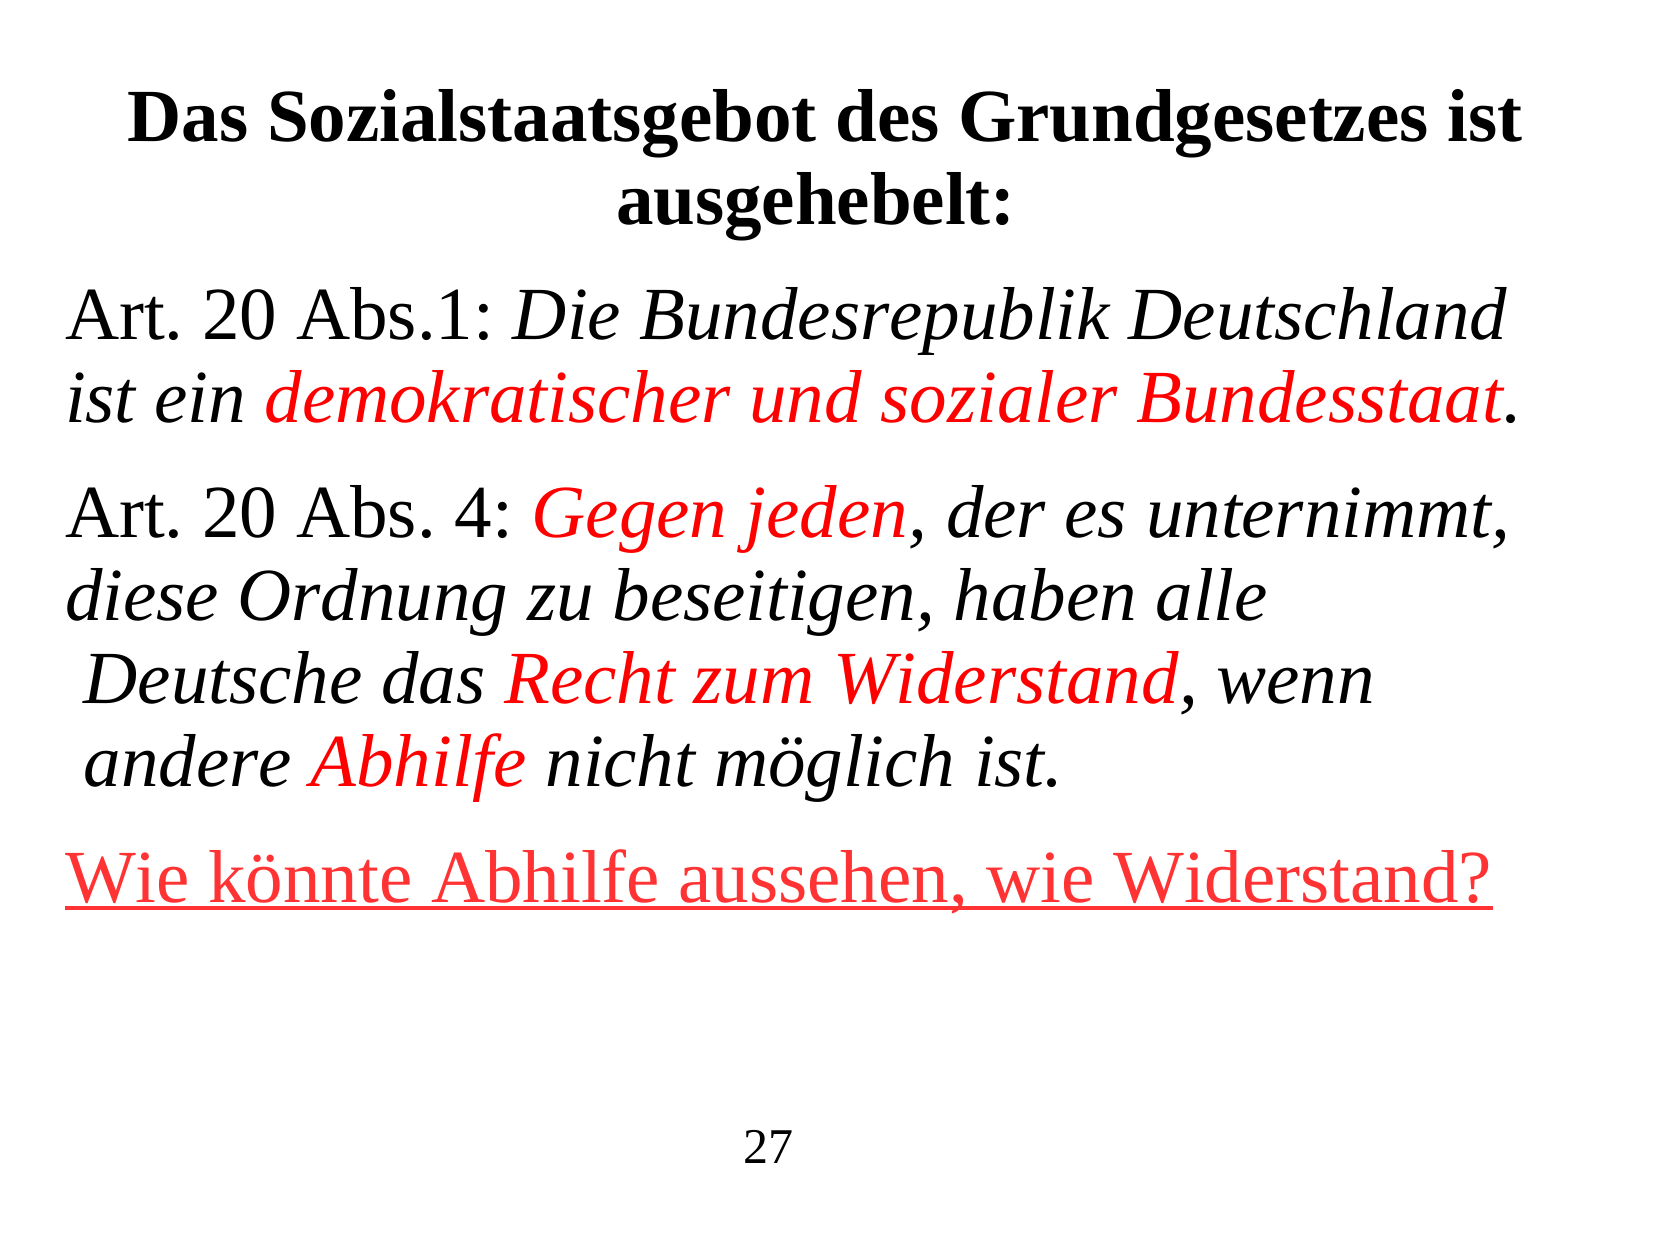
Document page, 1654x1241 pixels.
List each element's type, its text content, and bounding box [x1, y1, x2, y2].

text_box <Nummer> [743, 1118, 978, 1180]
text_box Das Sozialstaatsgebot des Grundgesetzes ist ausgehebelt: Art. 20 Abs.1: Die Bundesrepublik Deutschland ist ein demokratischer und sozialer Bundesstaat. Art. 20 Abs. 4: Gegen jeden, der es unternimmt, diese Ordnung zu beseitigen, haben alle Deutsche das Recht zum Widerstand, wenn andere Abhilfe nicht möglich ist. Wie könnte Abhilfe aussehen, wie Widerstand? [64, 74, 1587, 1027]
